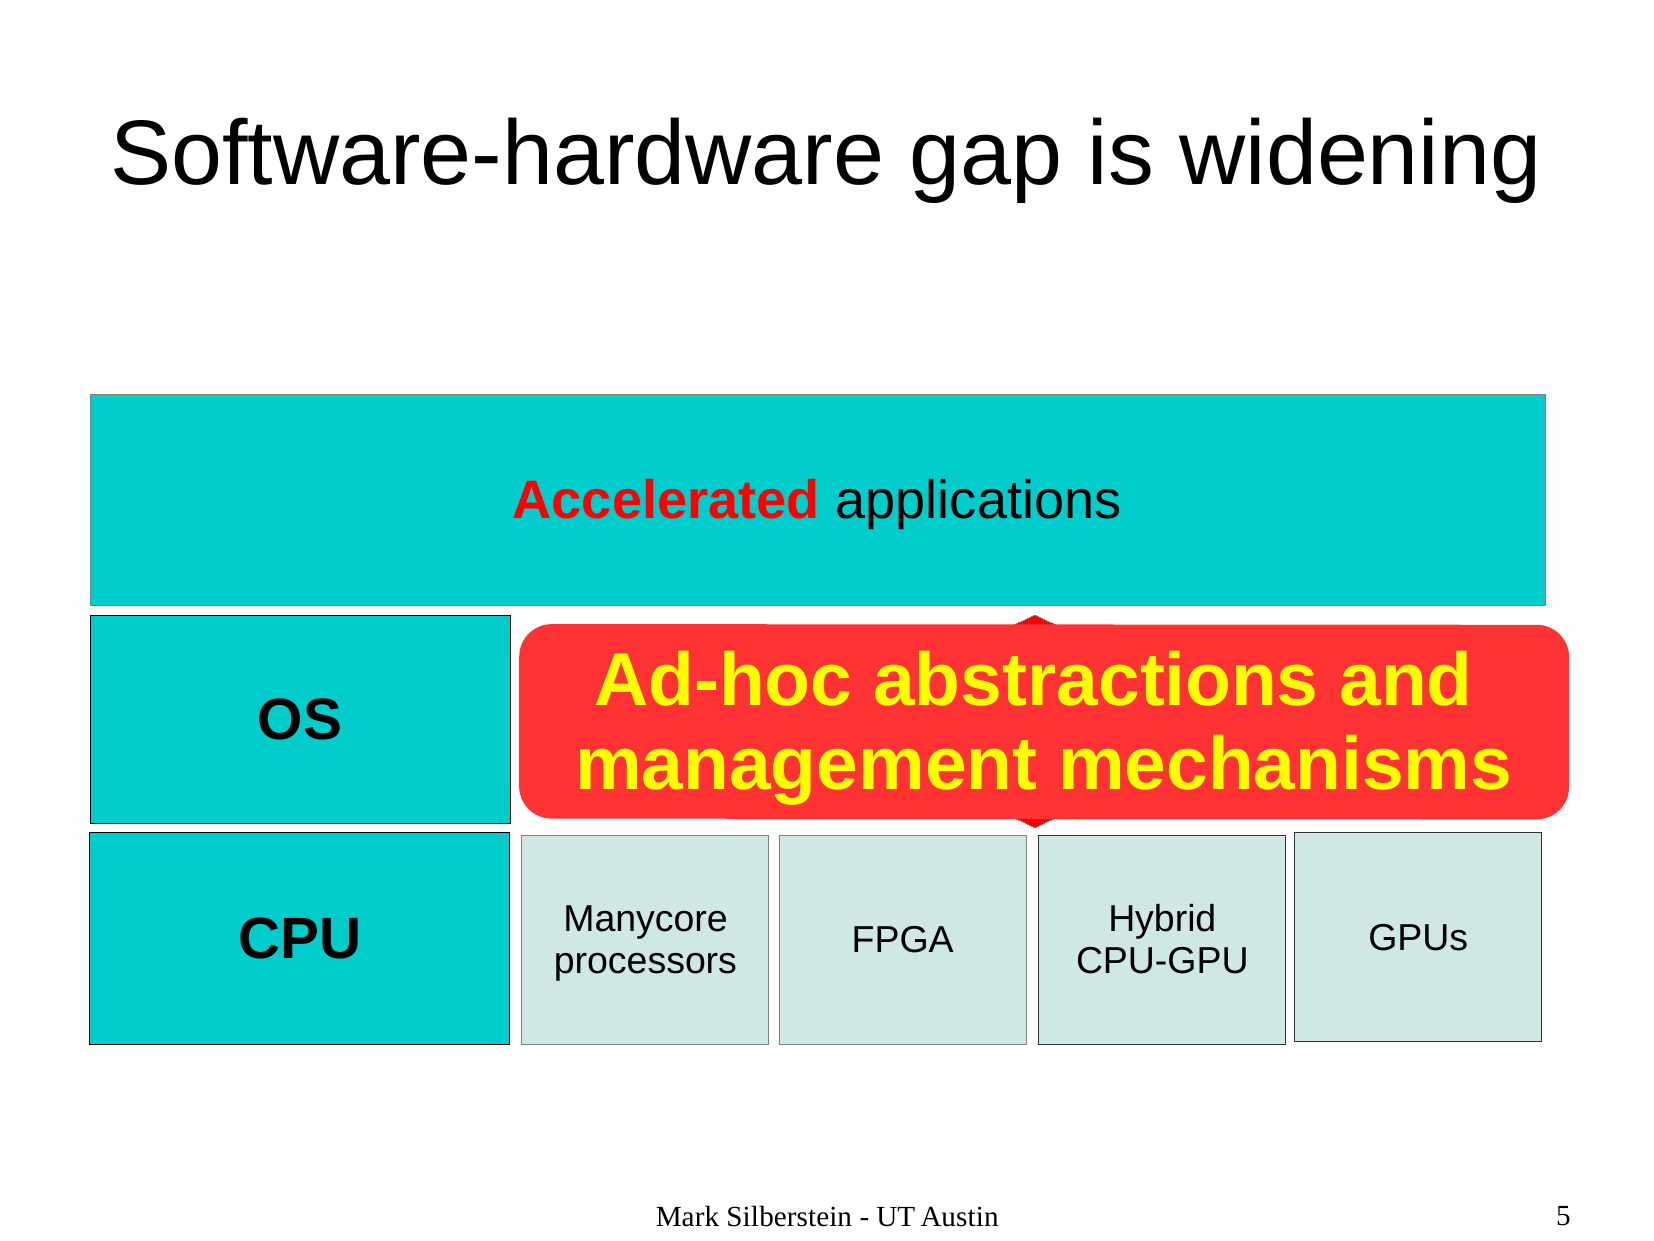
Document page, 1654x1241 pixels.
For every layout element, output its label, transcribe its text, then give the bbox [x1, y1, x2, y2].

text_box FPGA [779, 835, 1027, 1045]
title Software-hardware gap is widening [82, 49, 1571, 257]
text_box [1015, 615, 1055, 624]
text_box OS [90, 615, 511, 824]
text_box [1016, 819, 1054, 828]
text_box Ad-hoc abstractions and management mechanisms [519, 624, 1570, 820]
text_box CPU [89, 832, 510, 1045]
text_box Hybrid CPU-GPU [1038, 835, 1286, 1045]
text_box GPUs [1294, 832, 1542, 1042]
text_box Manycore processors [521, 835, 769, 1045]
text_box Accelerated applications [90, 394, 1546, 606]
